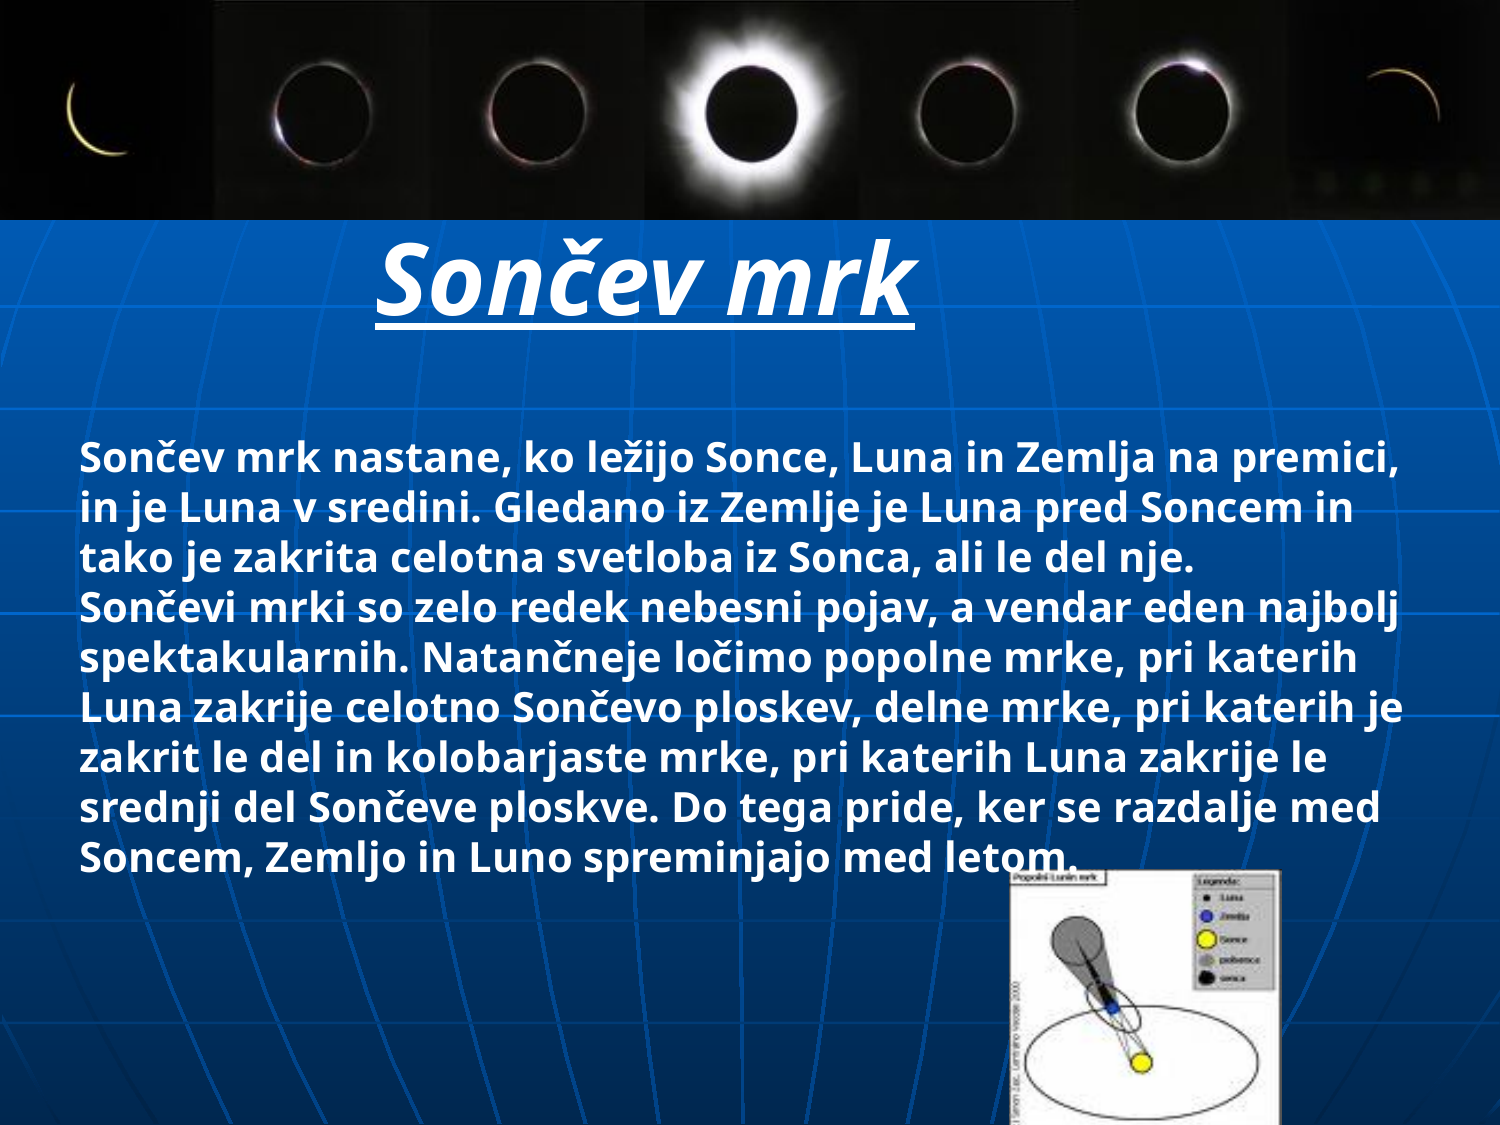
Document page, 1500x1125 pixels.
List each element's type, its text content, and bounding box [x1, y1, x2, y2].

picture [1009, 889, 1282, 1125]
text_box Sončev mrk [360, 220, 1388, 343]
picture [0, 0, 1500, 220]
text_box Sončev mrk nastane, ko ležijo Sonce, Luna in Zemlja na premici, in je Luna v sredini. Gledano iz Zemlje je Luna pred Soncem in tako je zakrita celotna svetloba iz Sonca, ali le del nje. Sončevi mrki so zelo redek nebesni pojav, a vendar eden najbolj spektakularnih. Natančneje ločimo popolne mrke, pri katerih Luna zakrije celotno Sončevo ploskev, delne mrke, pri katerih je zakrit le del in kolobarjaste mrke, pri katerih Luna zakrije le srednji del Sončeve ploskve. Do tega pride, ker se razdalje med Soncem, Zemljo in Luno spreminjajo med letom. [64, 423, 1424, 889]
